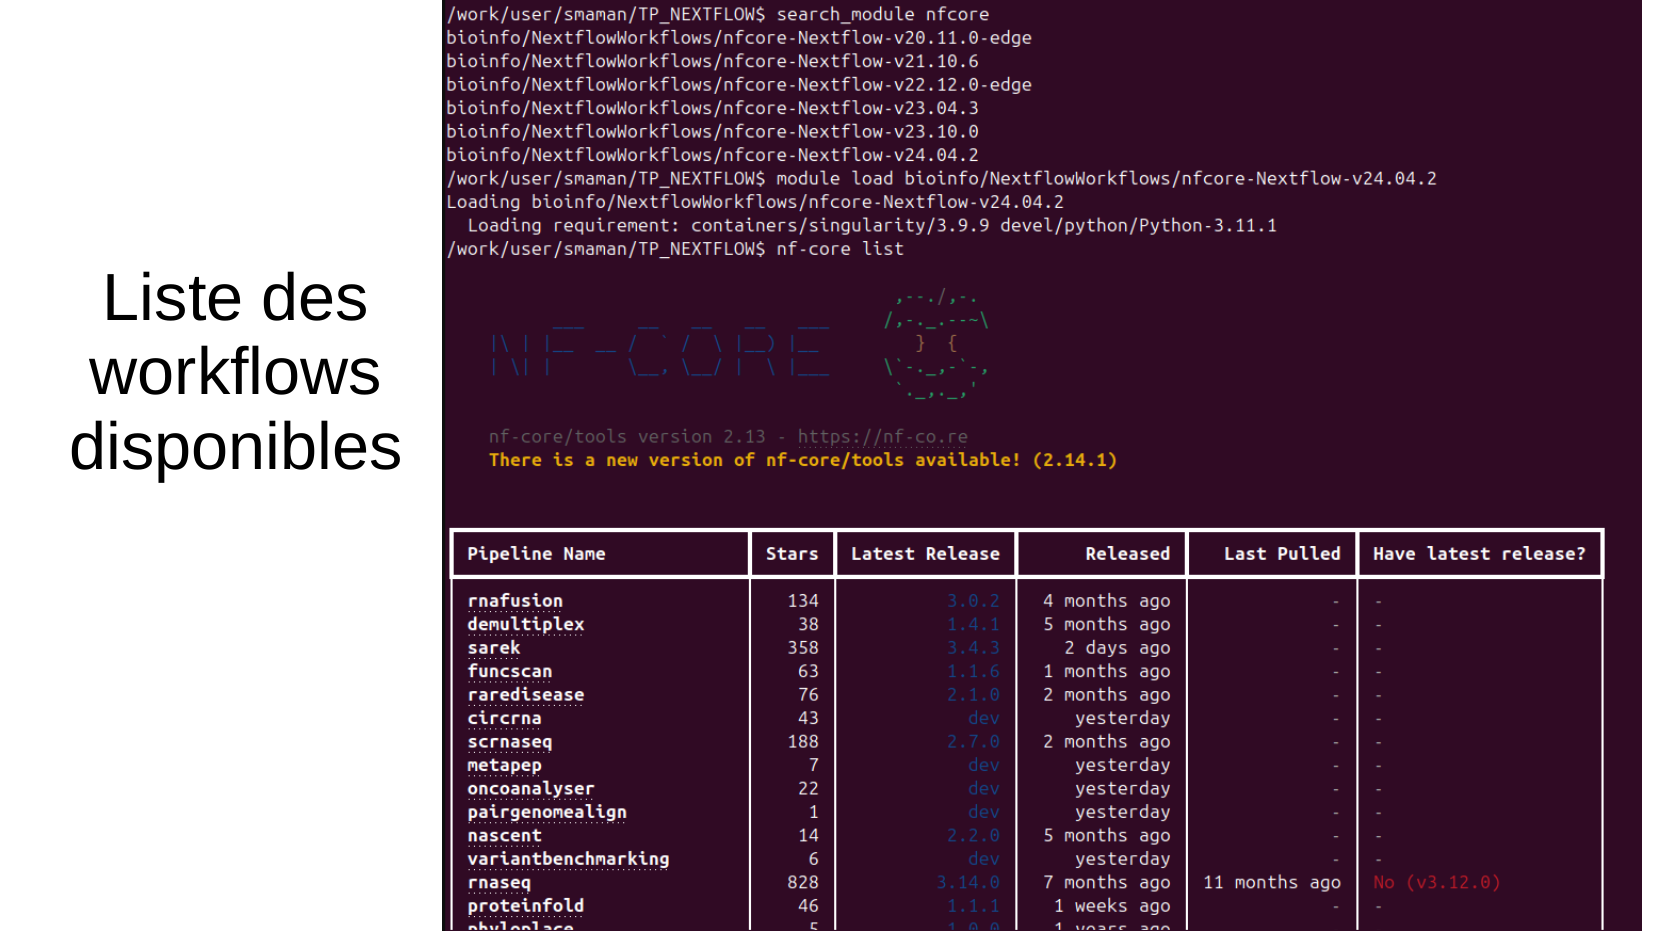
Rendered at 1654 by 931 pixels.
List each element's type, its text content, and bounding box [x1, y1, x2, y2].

title Liste des workflows disponibles [29, 63, 442, 680]
picture [442, 0, 1642, 931]
